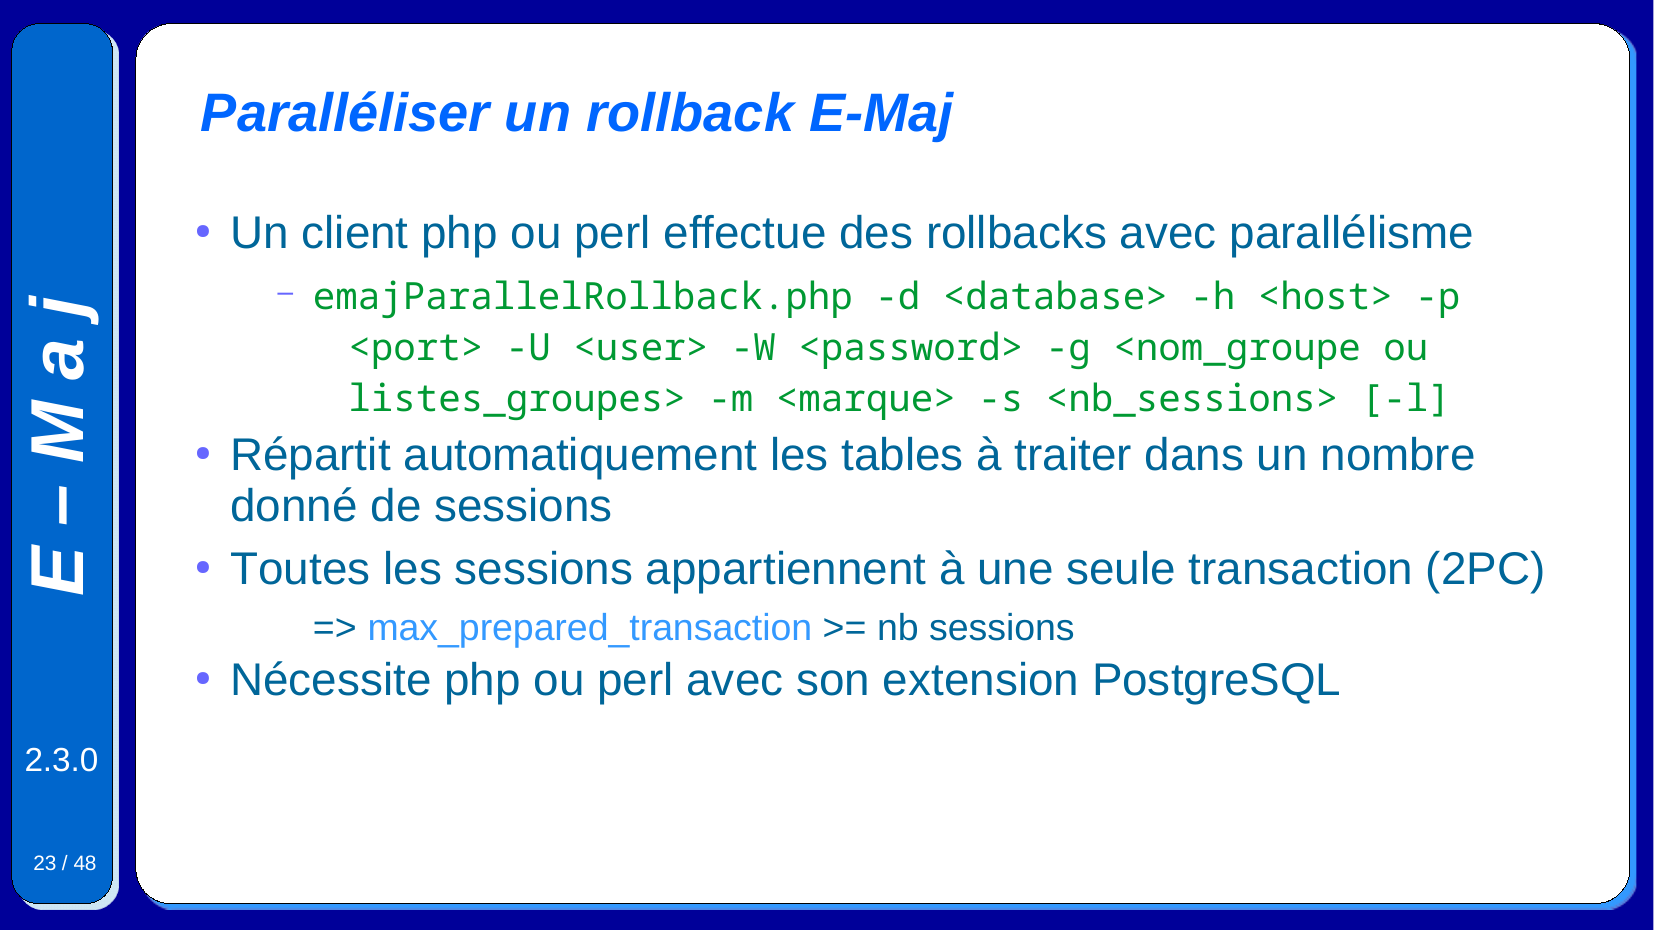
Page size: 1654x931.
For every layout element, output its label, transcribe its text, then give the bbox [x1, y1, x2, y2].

title Paralléliser un rollback E-Maj [200, 34, 1575, 191]
list Un client php ou perl effectue des rollbacks avec parallélisme emajParallelRollback.php -d <database> -h <host> -p <port> -U <user> -W <password> -g <nom_groupe ou listes_groupes> -m <marque> -s <nb_sessions> [-l] Répartit automatiquement les tables à traiter dans un nombre donné de sessions Toutes les sessions appartiennent à une seule transaction (2PC) => max_prepared_transaction >= nb sessions Nécessite php ou perl avec son extension PostgreSQL [177, 206, 1587, 827]
